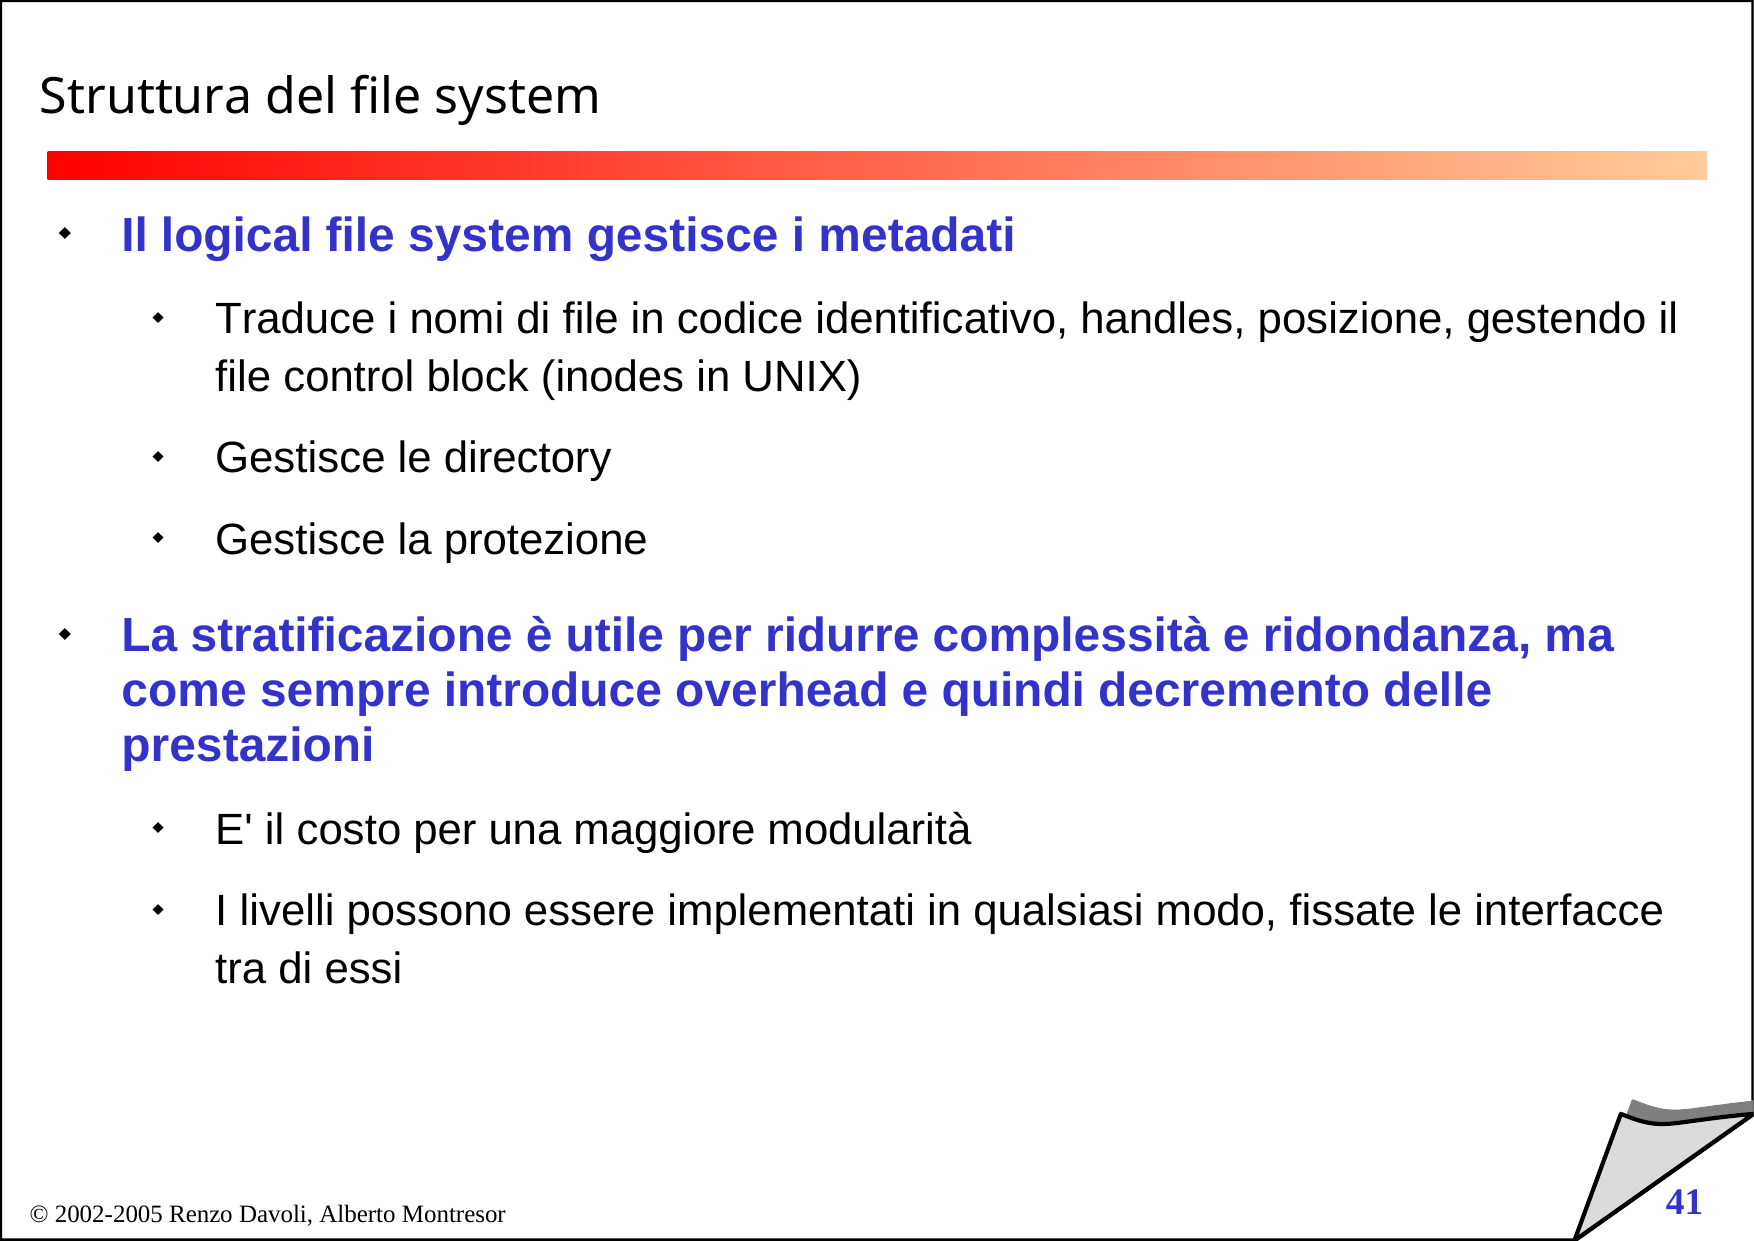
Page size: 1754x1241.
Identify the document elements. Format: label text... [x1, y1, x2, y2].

list Il logical file system gestisce i metadati Traduce i nomi di file in codice identificativo, handles, posizione, gestendo il file control block (inodes in UNIX) Gestisce le directory Gestisce la protezione La stratificazione è utile per ridurre complessità e ridondanza, ma come sempre introduce overhead e quindi decremento delle prestazioni E' il costo per una maggiore modularità I livelli possono essere implementati in qualsiasi modo, fissate le interfacce tra di essi [59, 206, 1713, 1241]
title Struttura del file system [40, 49, 1713, 144]
text_box 9 [1469, 152, 1474, 179]
